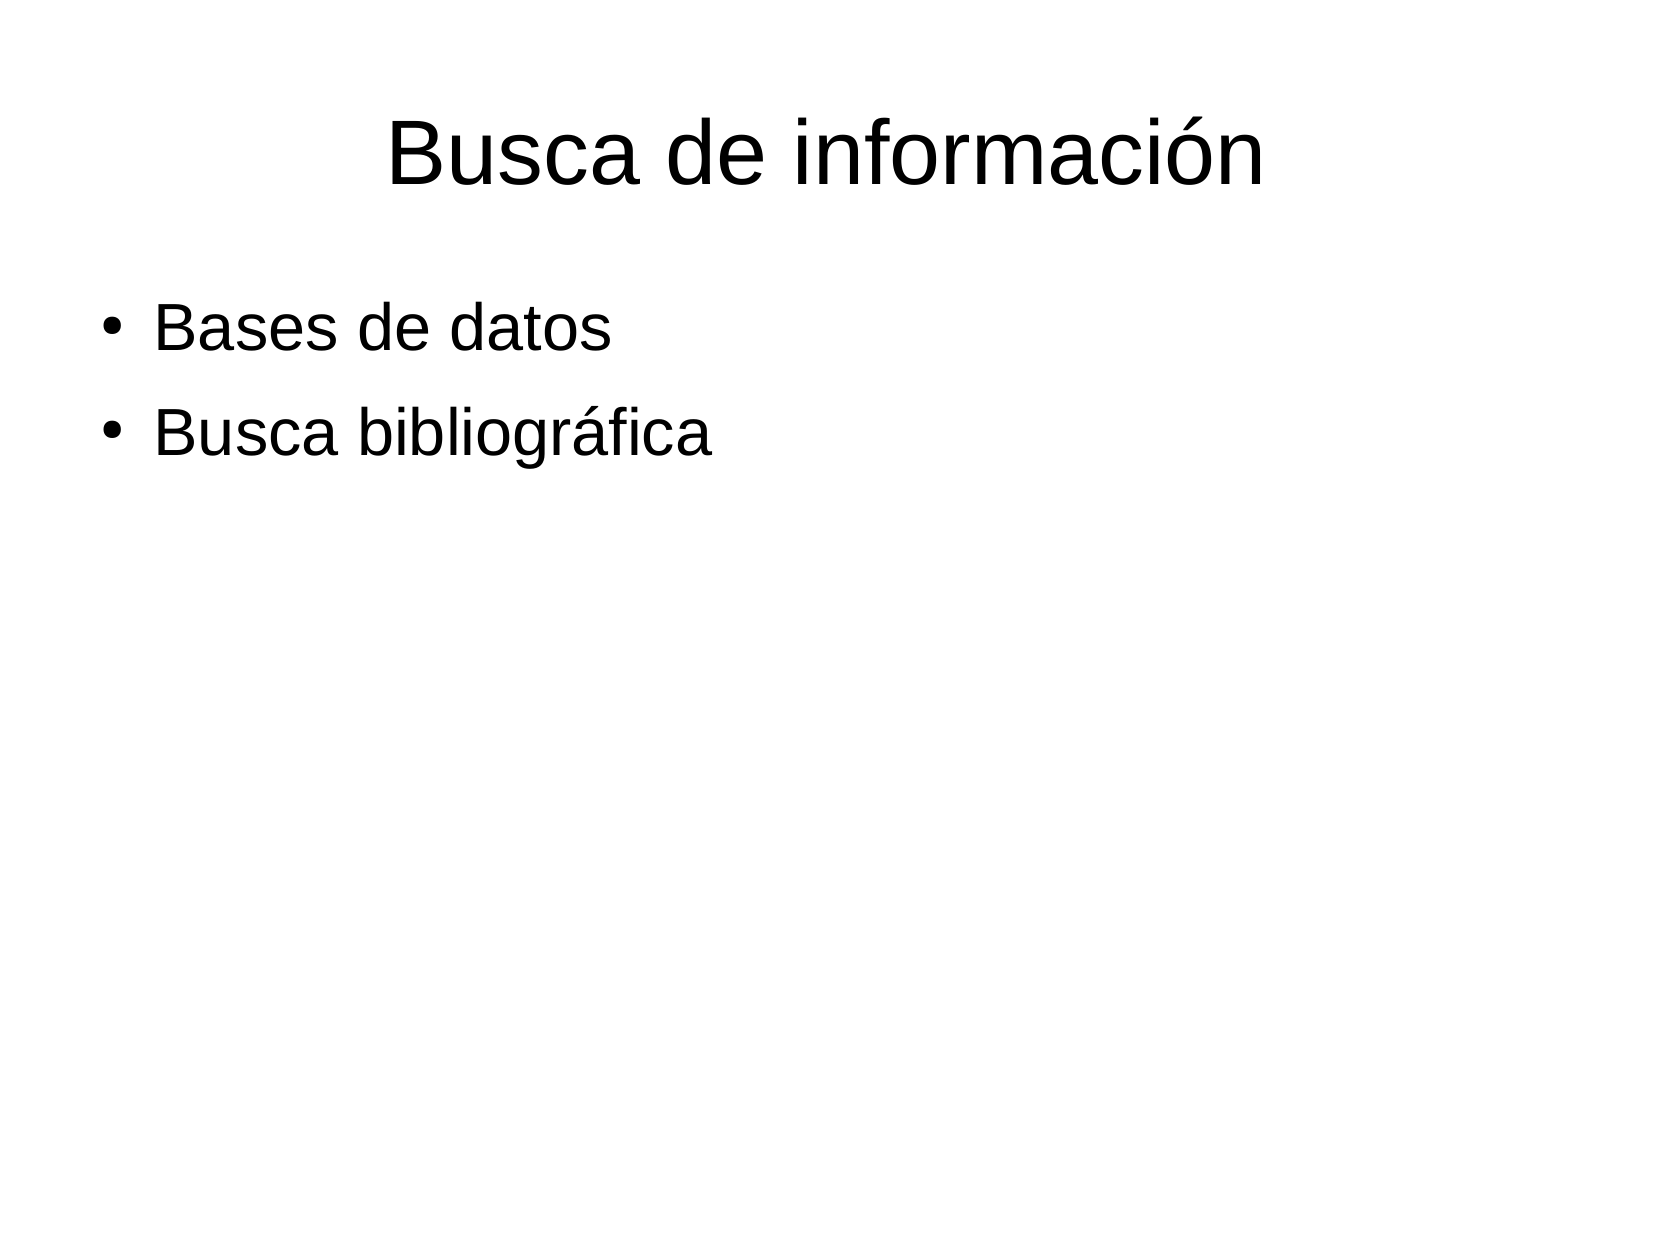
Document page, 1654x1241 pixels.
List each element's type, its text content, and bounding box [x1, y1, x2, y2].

title Busca de información [82, 49, 1571, 257]
list Bases de datos Busca bibliográfica [82, 290, 1571, 1010]
